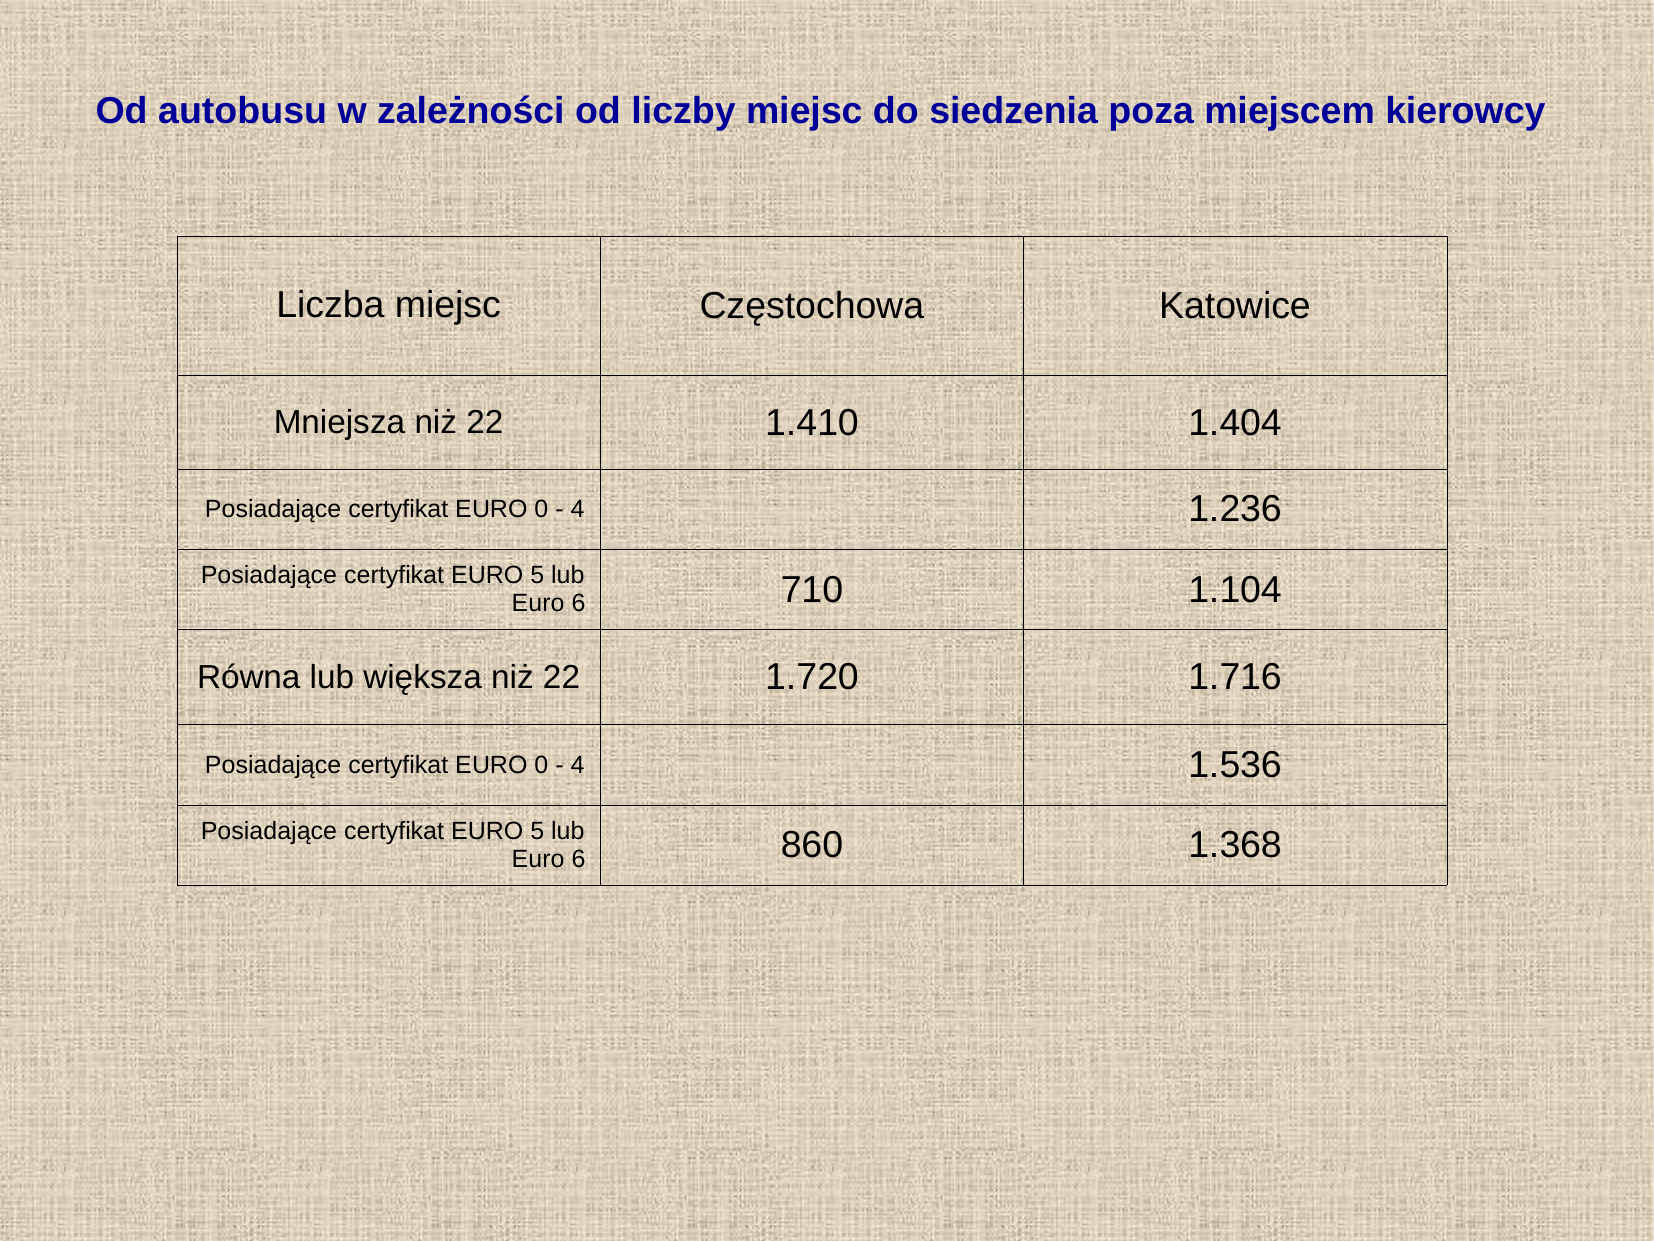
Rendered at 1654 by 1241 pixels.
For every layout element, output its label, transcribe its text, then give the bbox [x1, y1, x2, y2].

text_box Od autobusu w zależności od liczby miejsc do siedzenia poza miejscem kierowcy [77, 45, 1566, 178]
table_cell 1.404 [1024, 376, 1447, 469]
table_cell Mniejsza niż 22 [178, 376, 600, 469]
table_cell 1.536 [1024, 725, 1447, 805]
table_cell 1.368 [1024, 806, 1447, 885]
table_cell [601, 725, 1023, 805]
table_cell 1.236 [1024, 470, 1447, 549]
table_cell 1.716 [1024, 630, 1447, 724]
table_cell 1.104 [1024, 550, 1447, 629]
table_cell 1.410 [601, 376, 1023, 469]
table_cell Posiadające certyfikat EURO 0 - 4 [178, 470, 600, 549]
table_cell Posiadające certyfikat EURO 0 - 4 [178, 725, 600, 805]
table_cell 860 [601, 806, 1023, 885]
table_cell Posiadające certyfikat EURO 5 lub Euro 6 [178, 550, 600, 629]
table_header Liczba miejsc [178, 237, 600, 375]
table_cell 1.720 [601, 630, 1023, 724]
table_cell 710 [601, 550, 1023, 629]
table_header Katowice [1024, 237, 1447, 375]
table_cell Równa lub większa niż 22 [178, 630, 600, 724]
table_cell [601, 470, 1023, 549]
table_cell Posiadające certyfikat EURO 5 lub Euro 6 [178, 806, 600, 885]
picture [0, 0, 1654, 1241]
table_header Częstochowa [601, 237, 1023, 375]
